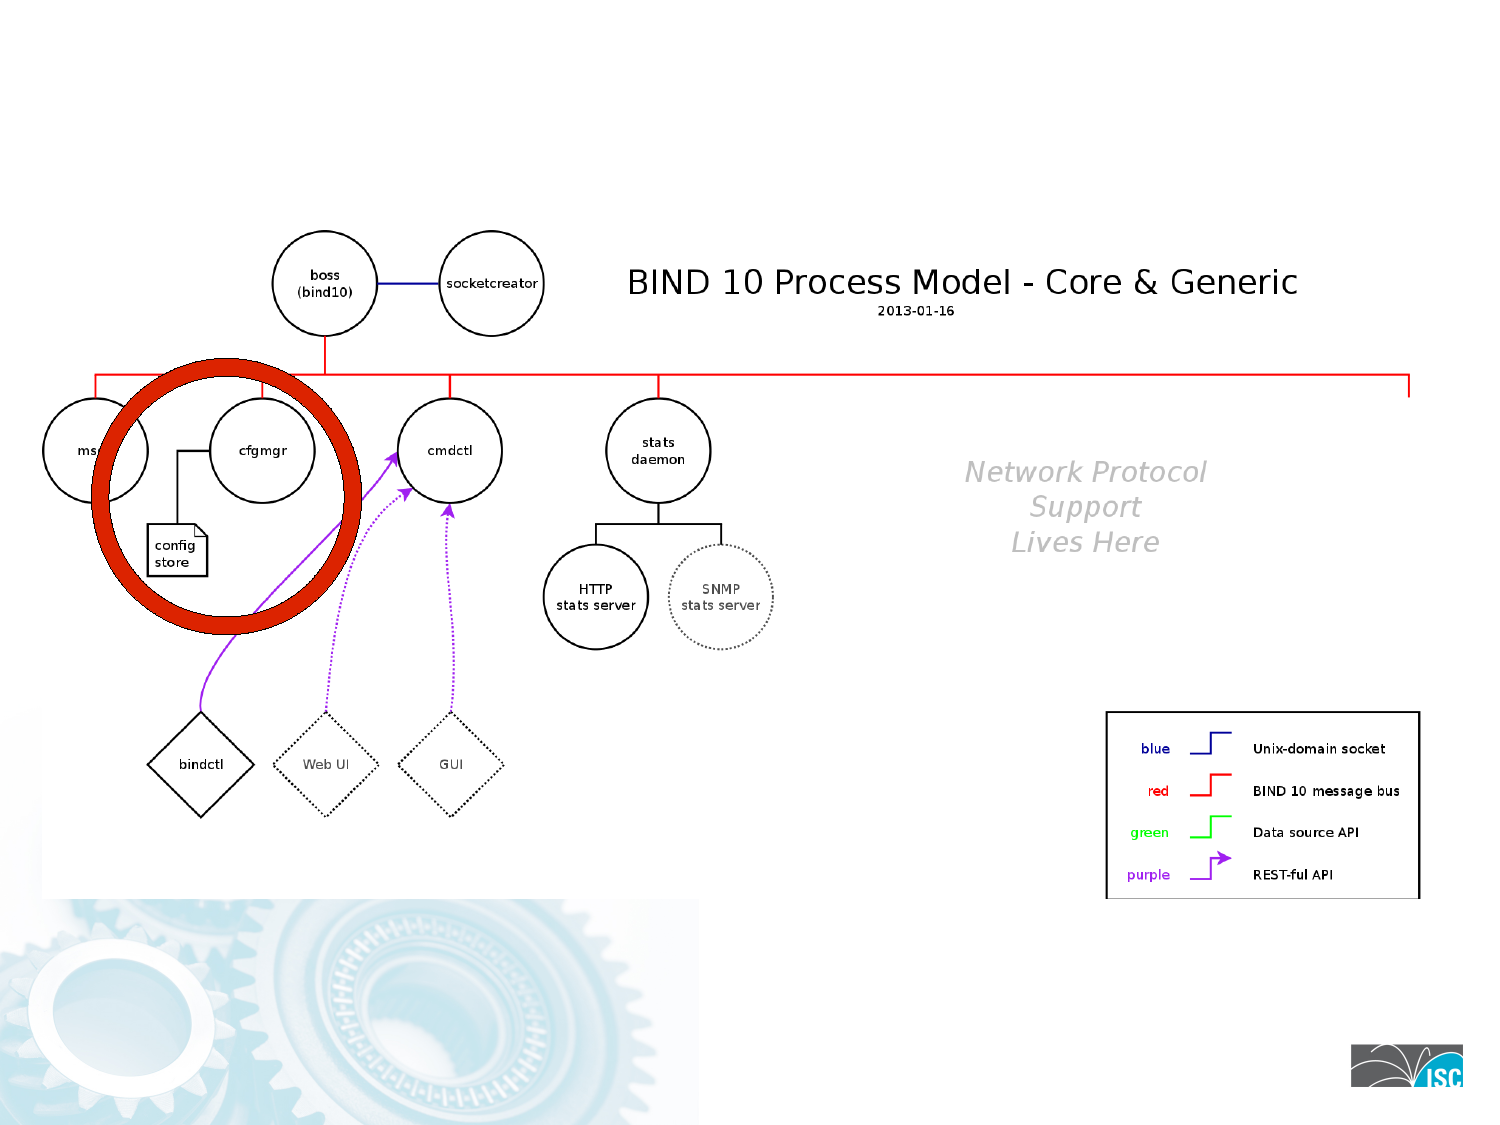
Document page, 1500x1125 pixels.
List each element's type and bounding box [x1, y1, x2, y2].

text_box [91, 358, 362, 635]
picture [0, 0, 1500, 1125]
